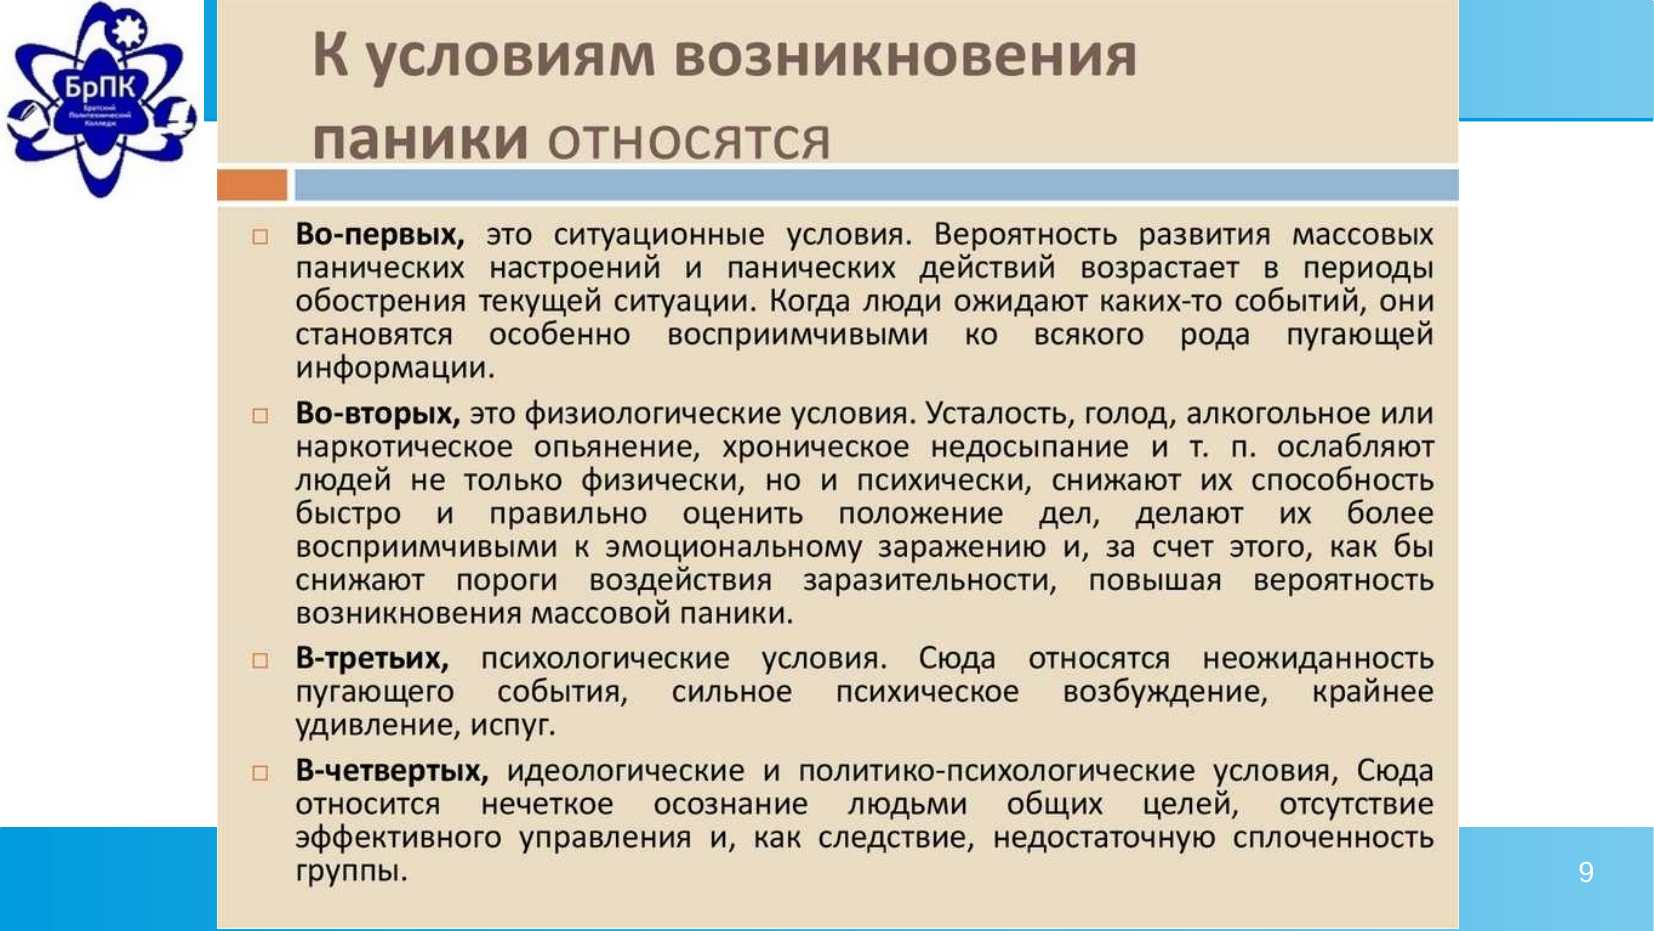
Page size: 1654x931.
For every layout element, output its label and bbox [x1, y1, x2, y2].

picture [0, 0, 204, 203]
picture [217, 0, 1459, 929]
